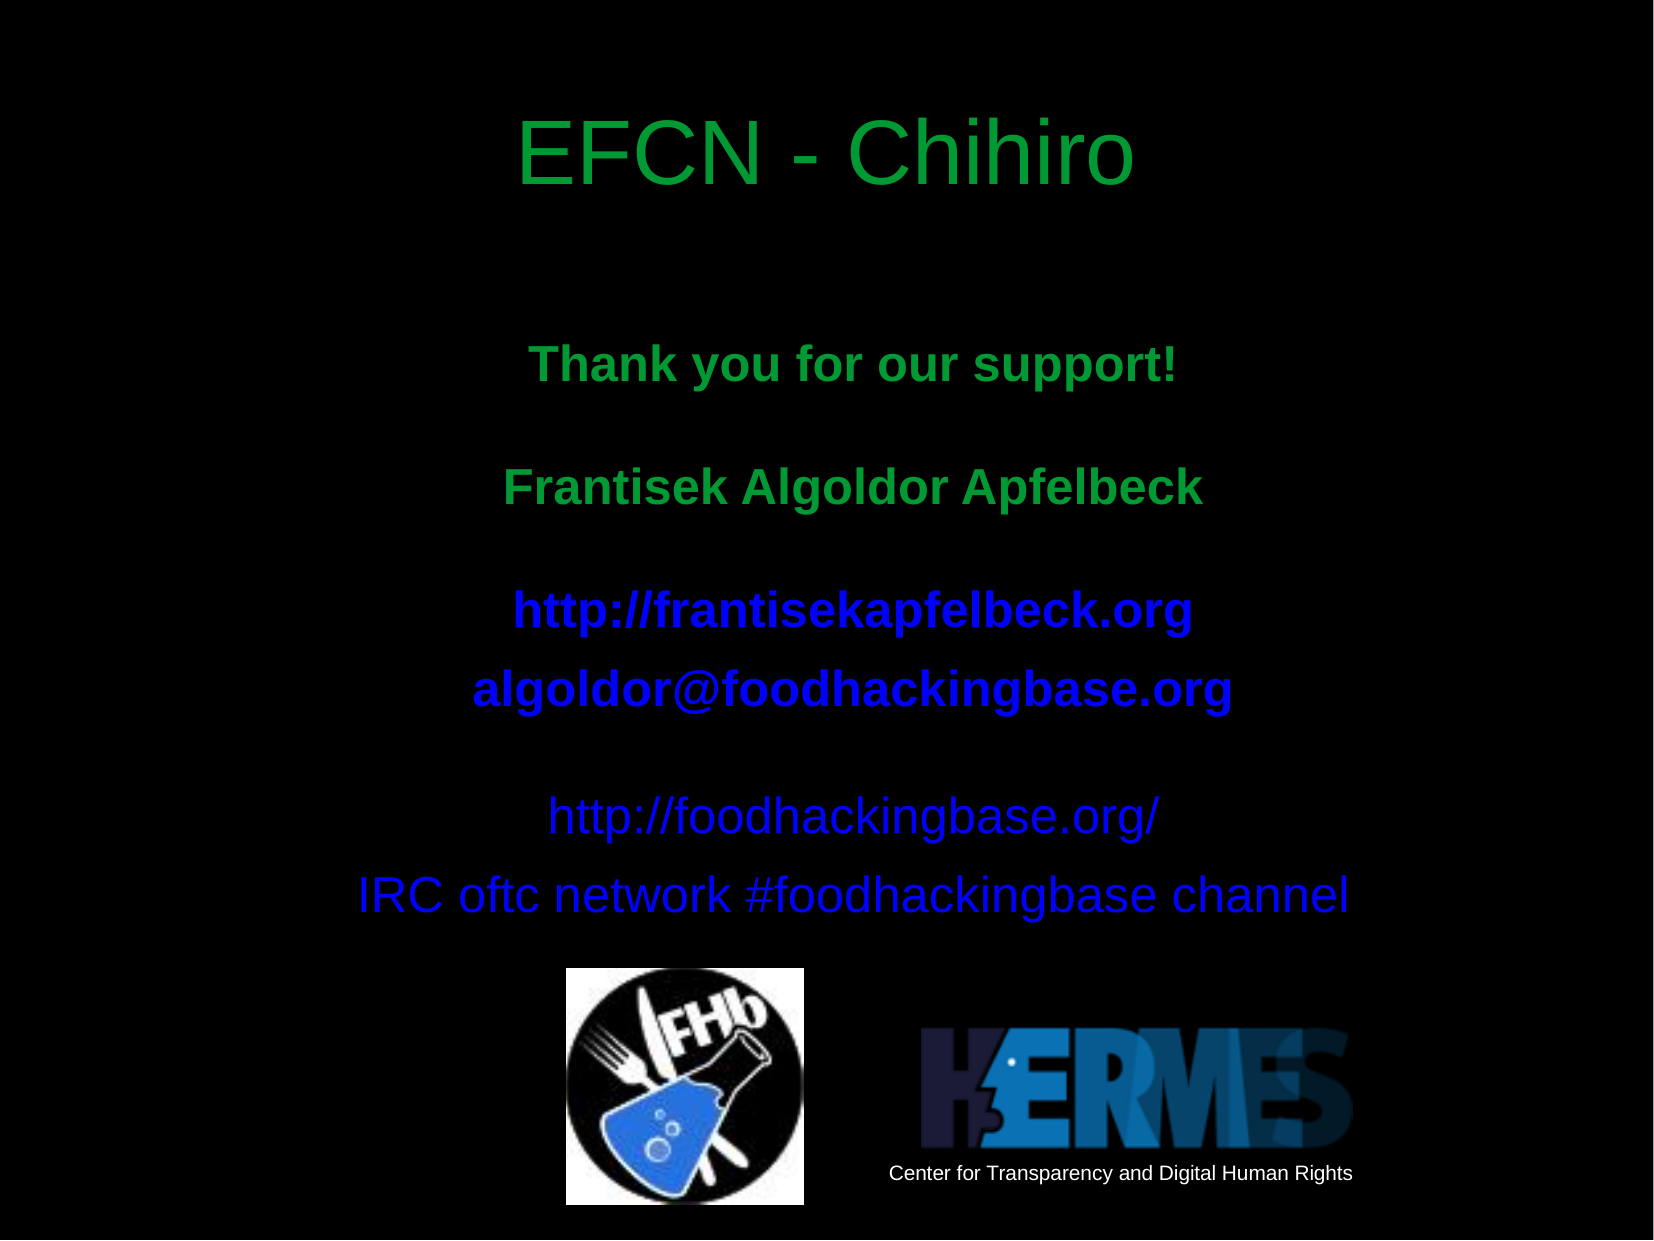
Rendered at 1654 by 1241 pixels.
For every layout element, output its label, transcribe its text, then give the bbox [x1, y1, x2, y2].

picture [566, 968, 804, 1205]
text_box Center for Transparency and Digital Human Rights [874, 1154, 1374, 1193]
title EFCN - Chihiro [82, 49, 1571, 256]
picture [921, 1027, 1353, 1153]
list Thank you for our support! Frantisek Algoldor Apfelbeck http://frantisekapfelbeck.org algoldor@foodhackingbase.org http://foodhackingbase.org/ IRC oftc network #foodhackingbase channel [82, 256, 1571, 930]
